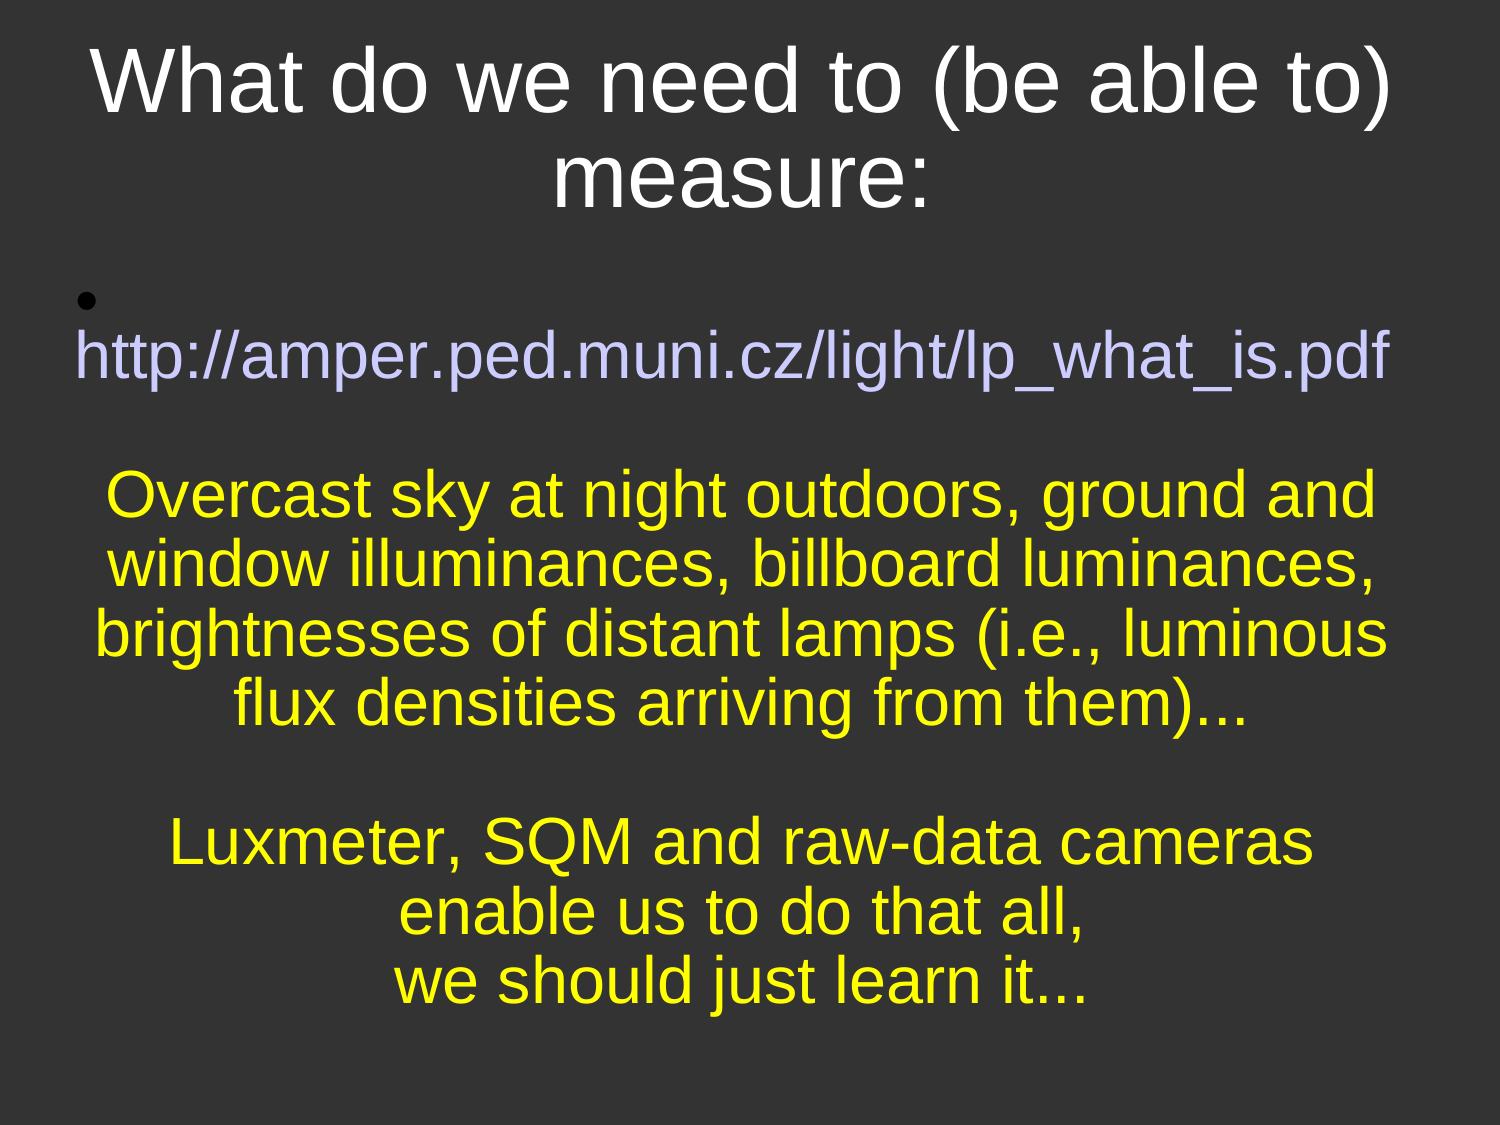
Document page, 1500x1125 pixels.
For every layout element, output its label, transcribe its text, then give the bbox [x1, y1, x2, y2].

title What do we need to (be able to) measure: http://amper.ped.muni.cz/light/lp_what_is.pdf Overcast sky at night outdoors, ground and window illuminances, billboard luminances, brightnesses of distant lamps (i.e., luminous flux densities arriving from them)... Luxmeter, SQM and raw-data cameras enable us to do that all, we should just learn it... [67, 29, 1418, 1093]
list [75, 262, 1425, 1005]
